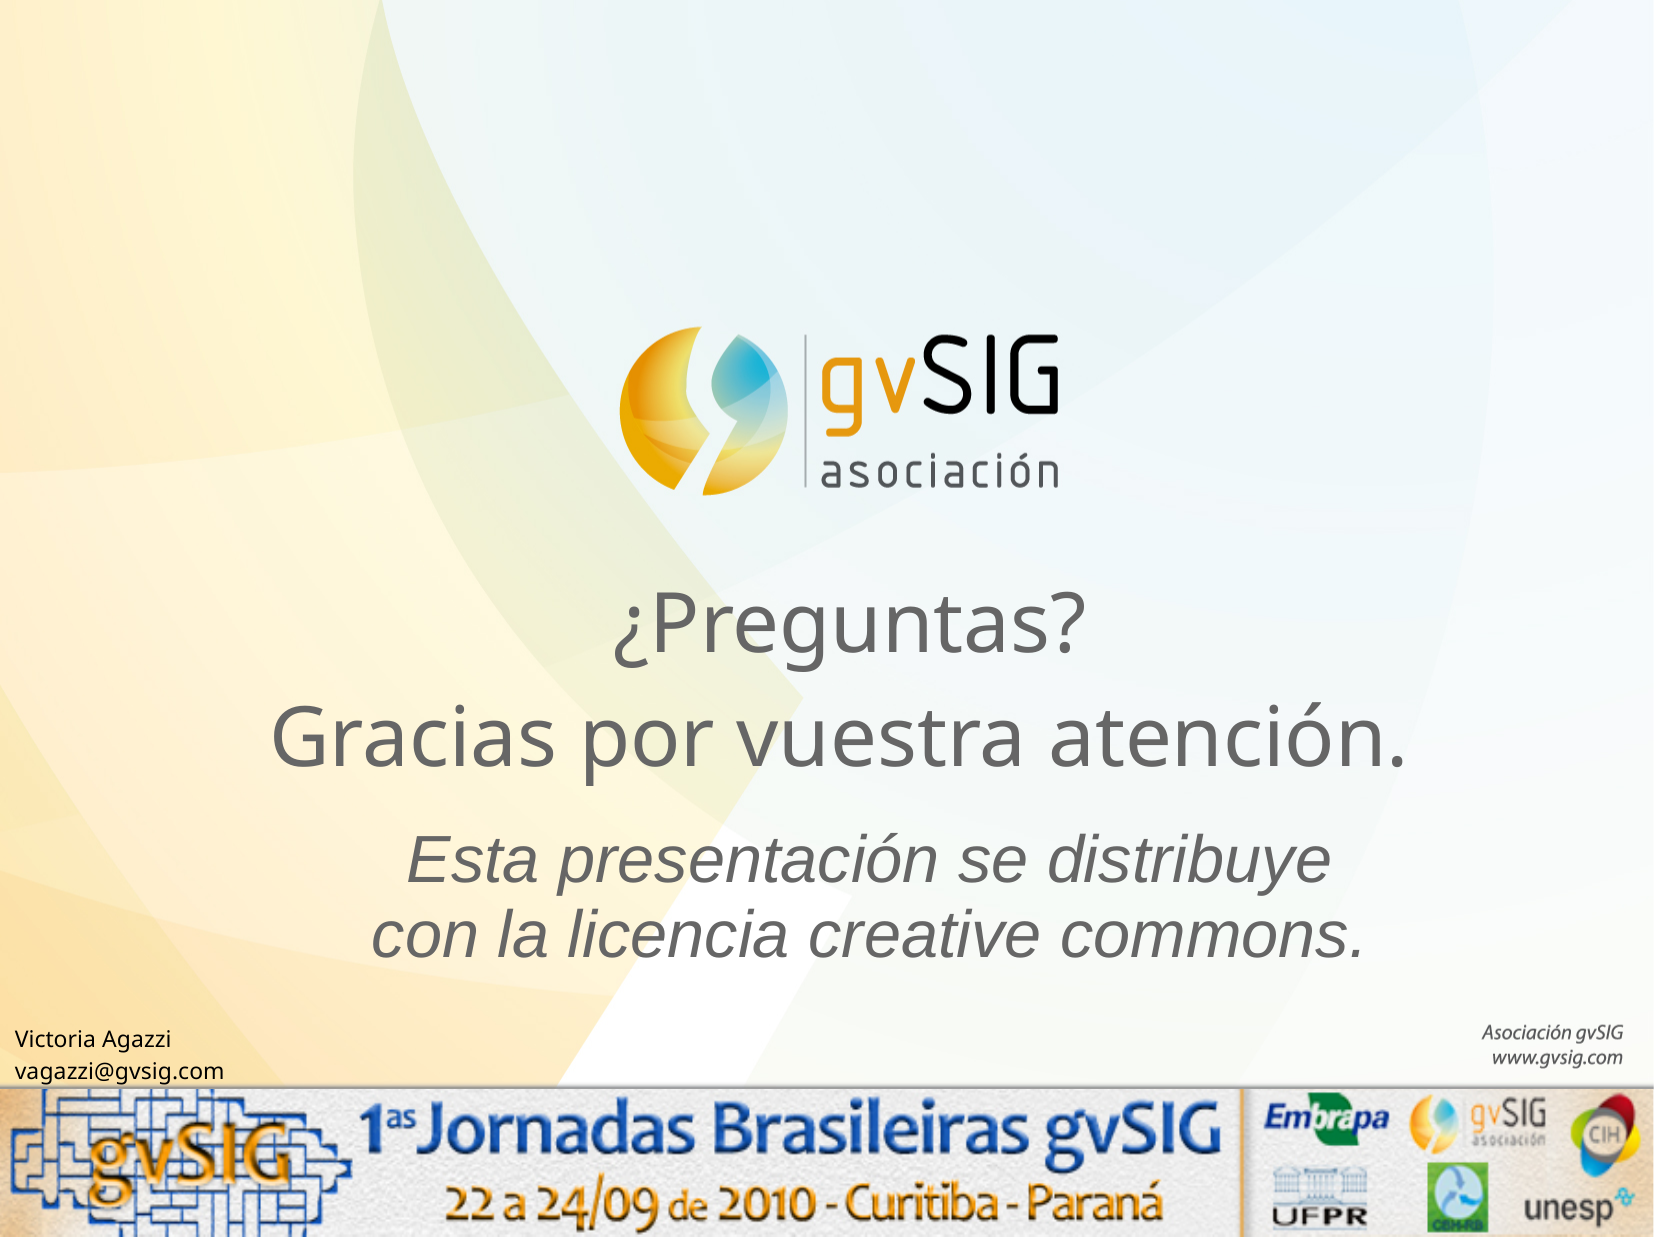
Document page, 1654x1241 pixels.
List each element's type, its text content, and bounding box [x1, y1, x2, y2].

picture [0, 0, 1654, 1241]
text_box Victoria Agazzi vagazzi@gvsig.com [0, 1015, 315, 1089]
text_box Esta presentación se distribuye con la licencia creative commons. [345, 815, 1394, 1009]
title ¿Preguntas? Gracias por vuestra atención. [135, 580, 1566, 775]
